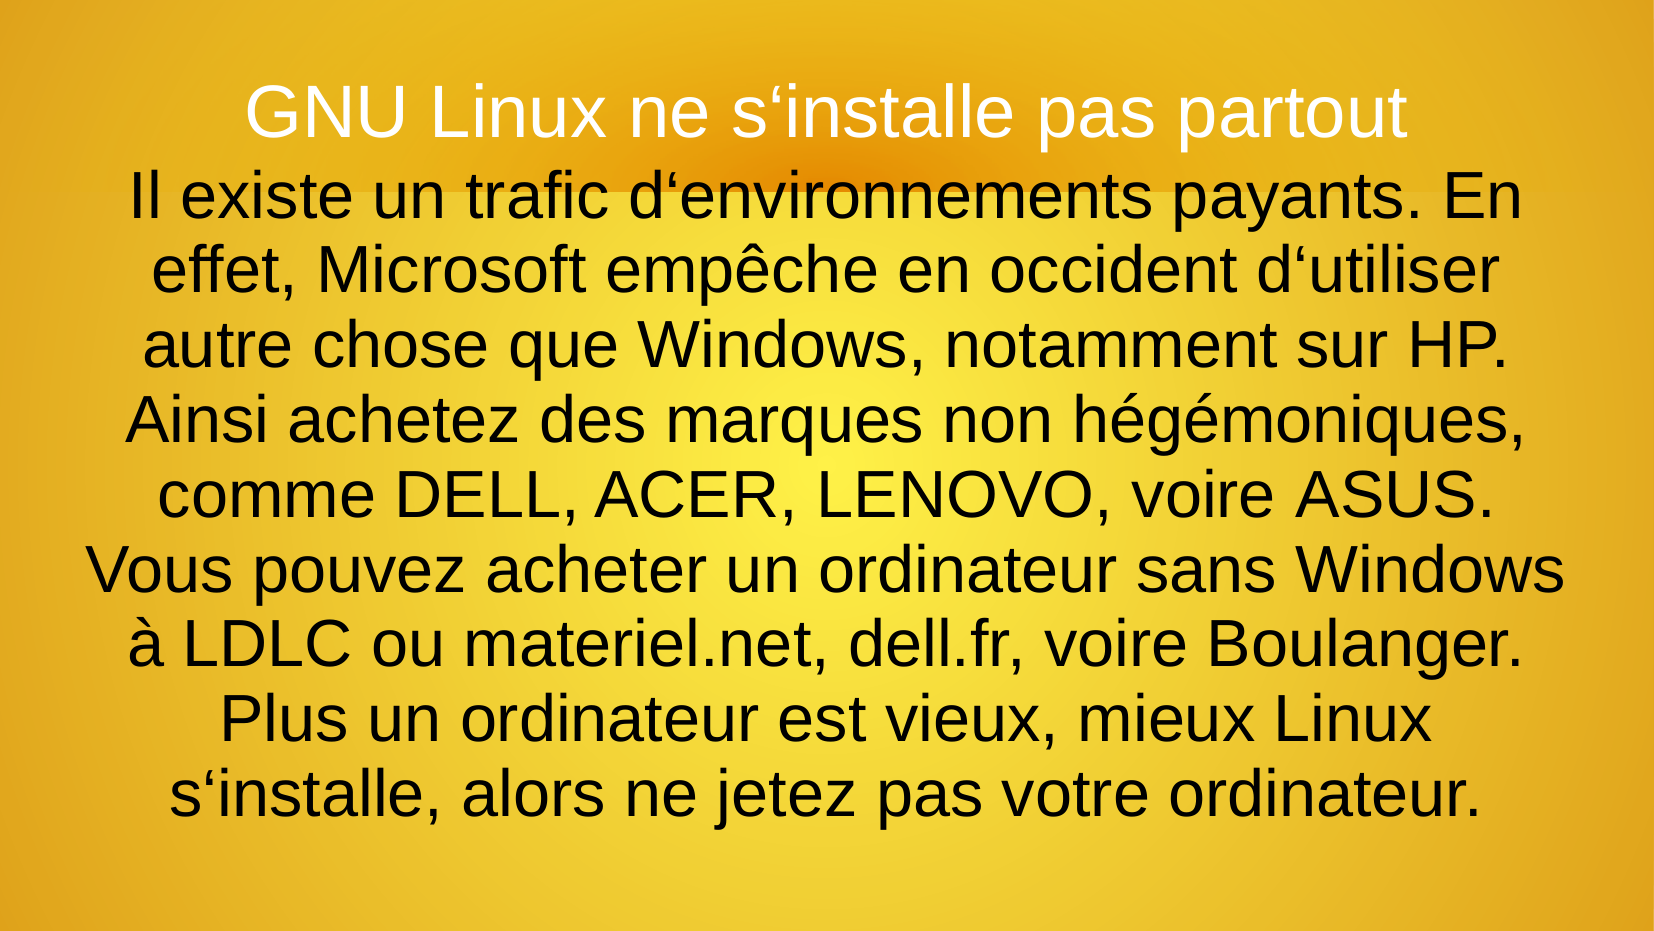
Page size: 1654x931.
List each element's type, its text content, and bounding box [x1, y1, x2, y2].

title GNU Linux ne s‘installe pas partout [82, 35, 1571, 157]
subtitle Il existe un trafic d‘environnements payants. En effet, Microsoft empêche en occident d‘utiliser autre chose que Windows, notamment sur HP. Ainsi achetez des marques non hégémoniques, comme DELL, ACER, LENOVO, voire ASUS. Vous pouvez acheter un ordinateur sans Windows à LDLC ou materiel.net, dell.fr, voire Boulanger. Plus un ordinateur est vieux, mieux Linux s‘installe, alors ne jetez pas votre ordinateur. [82, 157, 1571, 831]
